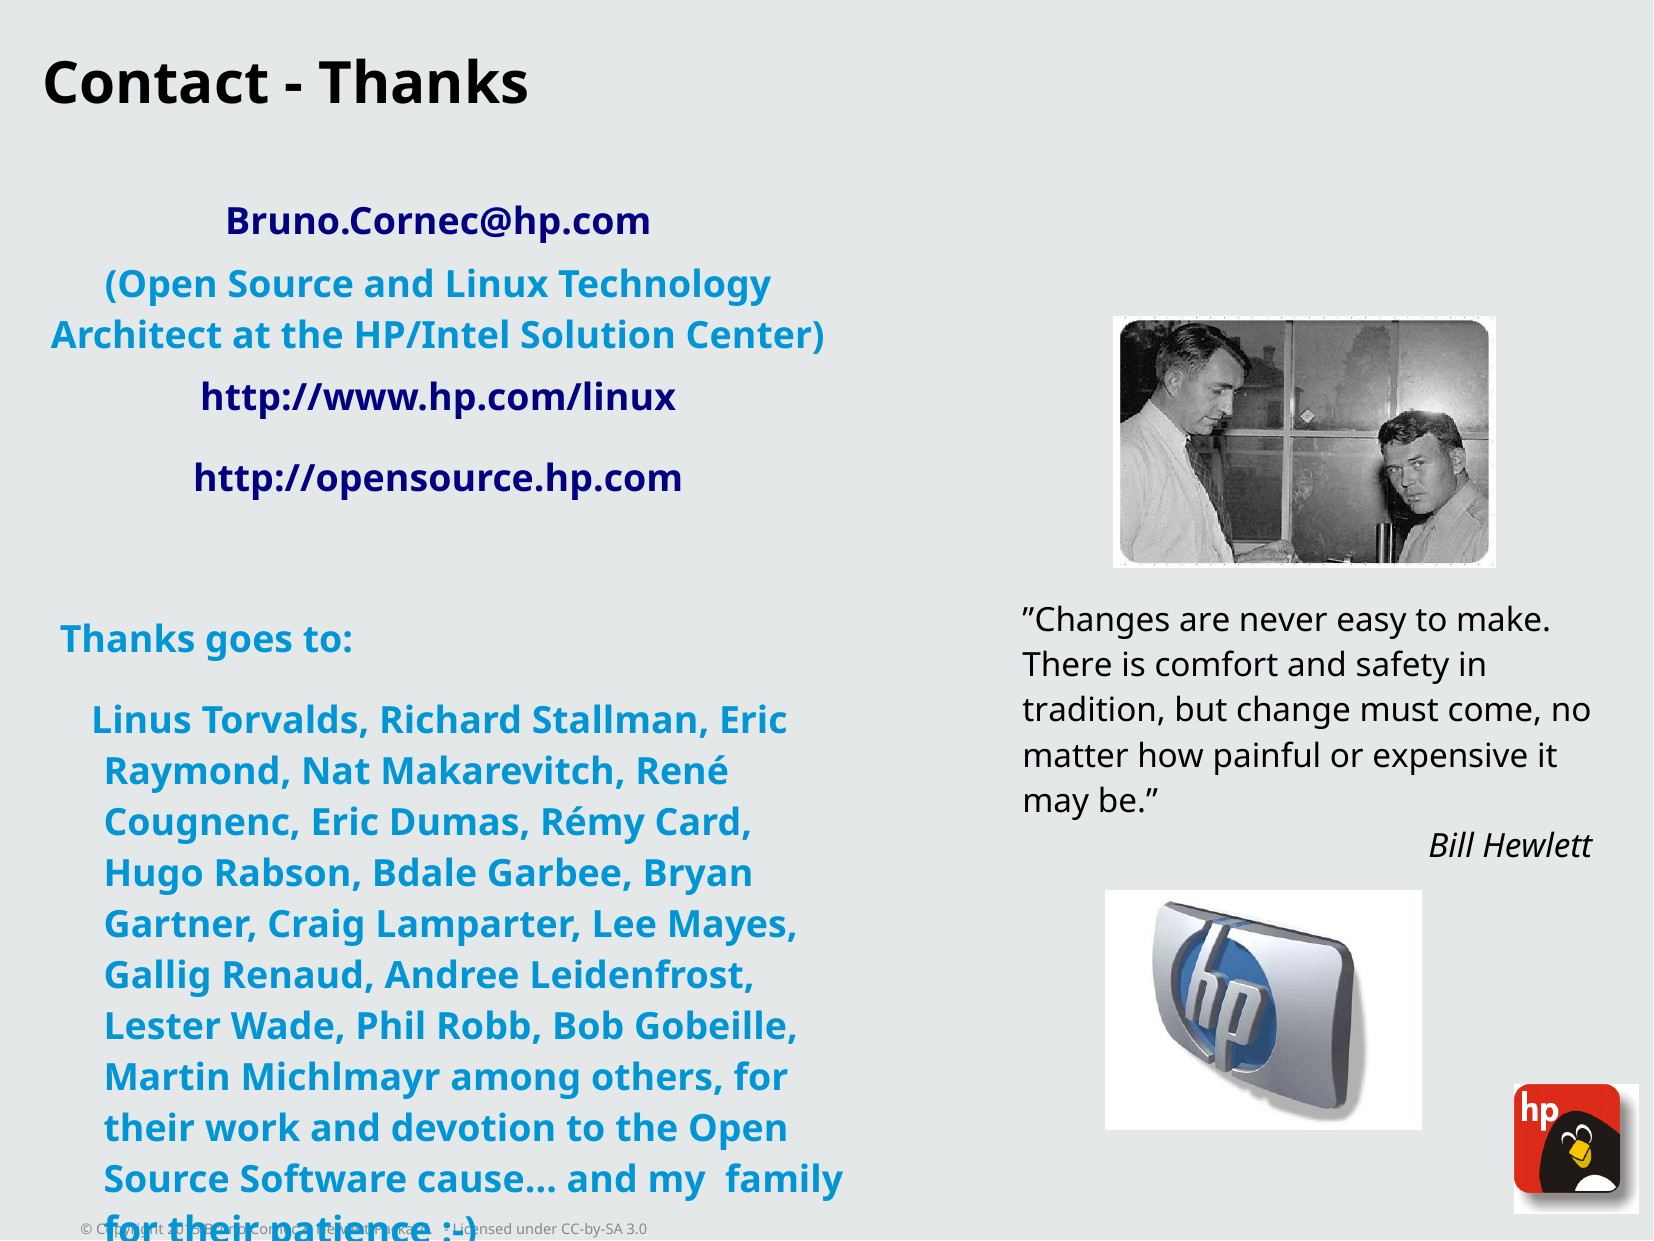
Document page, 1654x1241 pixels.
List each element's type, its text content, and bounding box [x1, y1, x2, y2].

picture [1514, 1084, 1639, 1214]
picture [1105, 890, 1422, 1130]
text_box ”Changes are never easy to make. There is comfort and safety in tradition, but change must come, no matter how painful or expensive it may be.” Bill Hewlett [1022, 595, 1634, 877]
picture [1113, 316, 1496, 568]
list Bruno.Cornec@hp.com (Open Source and Linux Technology Architect at the HP/Intel Solution Center) http://www.hp.com/linux http://opensource.hp.com Thanks goes to: Linus Torvalds, Richard Stallman, Eric Raymond, Nat Makarevitch, René Cougnenc, Eric Dumas, Rémy Card, Hugo Rabson, Bdale Garbee, Bryan Gartner, Craig Lamparter, Lee Mayes, Gallig Renaud, Andree Leidenfrost, Lester Wade, Phil Robb, Bob Gobeille, Martin Michlmayr among others, for their work and devotion to the Open Source Software cause... and my family for their patience :-) [20, 194, 856, 1172]
title Contact - Thanks [42, 0, 1032, 188]
